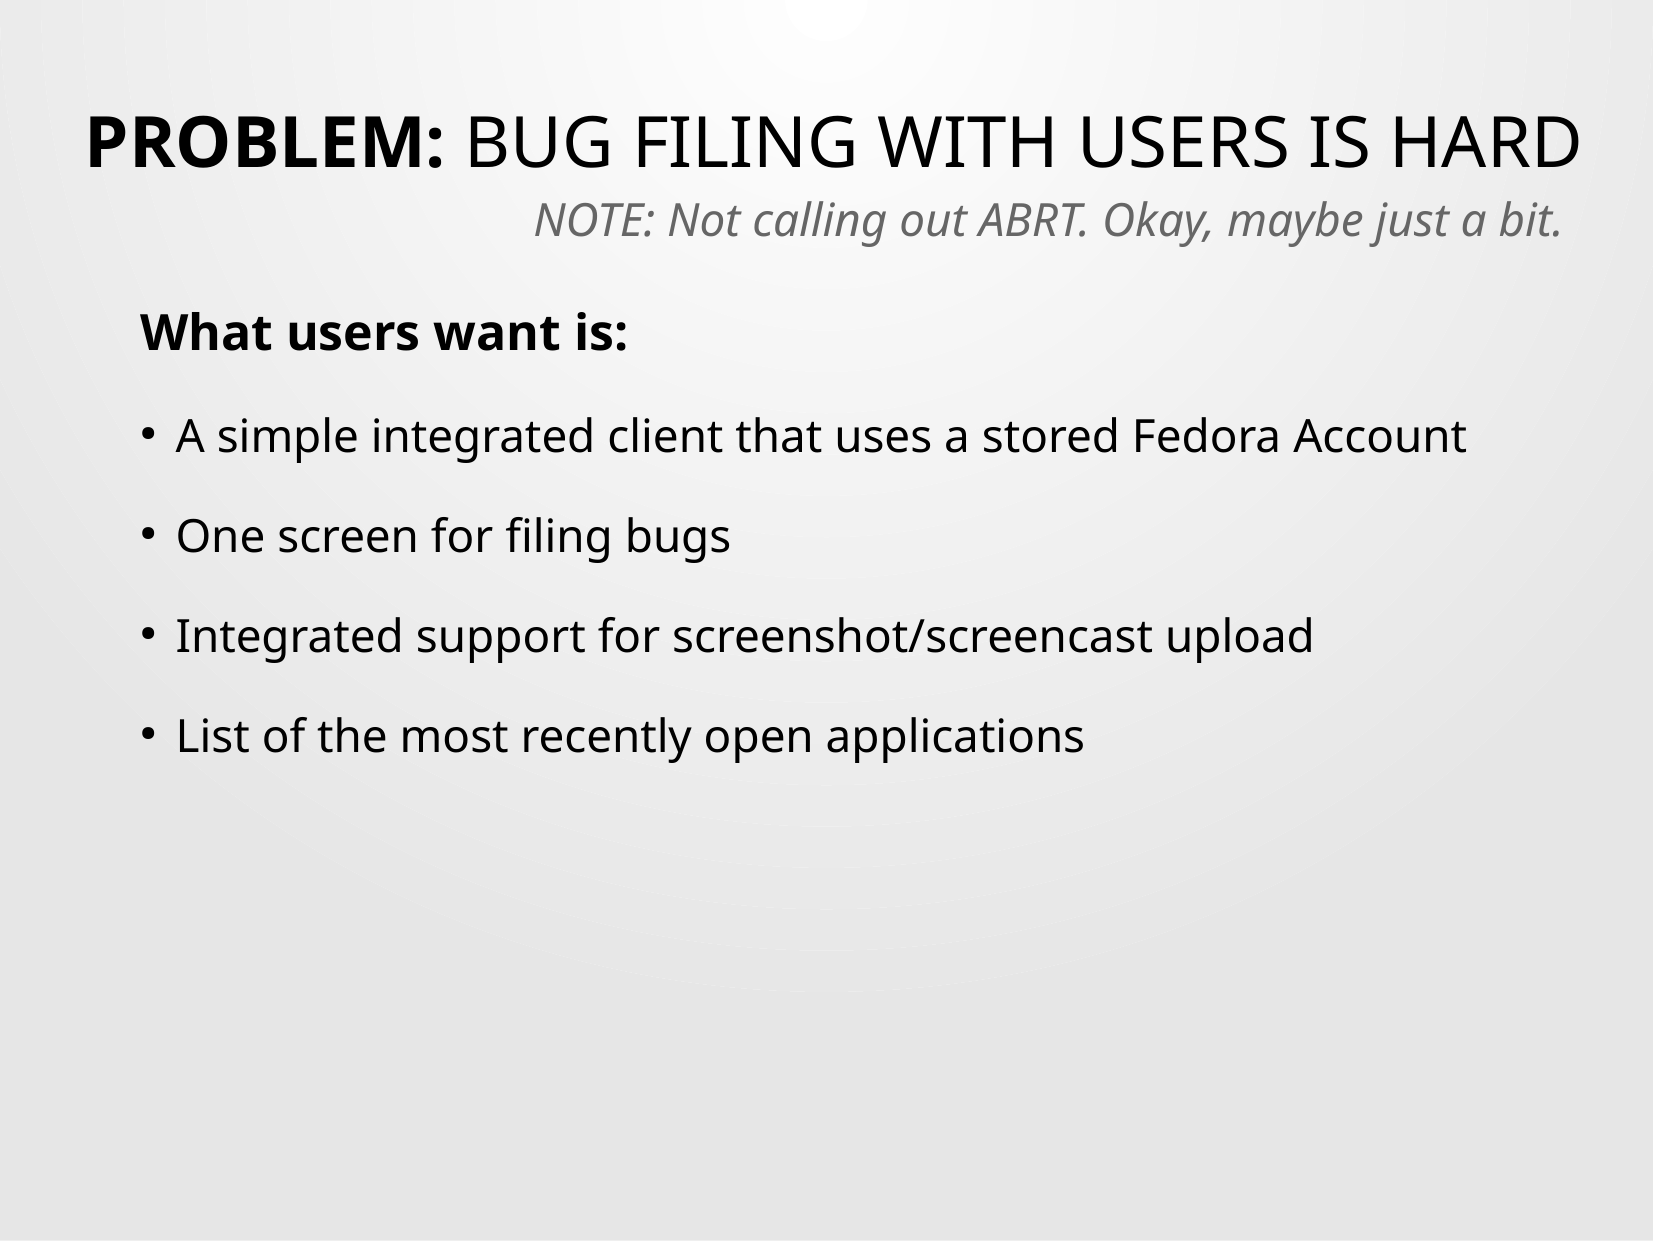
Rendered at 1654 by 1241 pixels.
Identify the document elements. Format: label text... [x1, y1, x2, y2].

text_box PROBLEM: BUG FILING WITH USERS IS HARD [69, 84, 1584, 190]
text_box What users want is: A simple integrated client that uses a stored Fedora Account One screen for filing bugs Integrated support for screenshot/screencast upload List of the most recently open applications [90, 289, 1591, 846]
text_box NOTE: Not calling out ABRT. Okay, maybe just a bit. [518, 180, 1617, 256]
